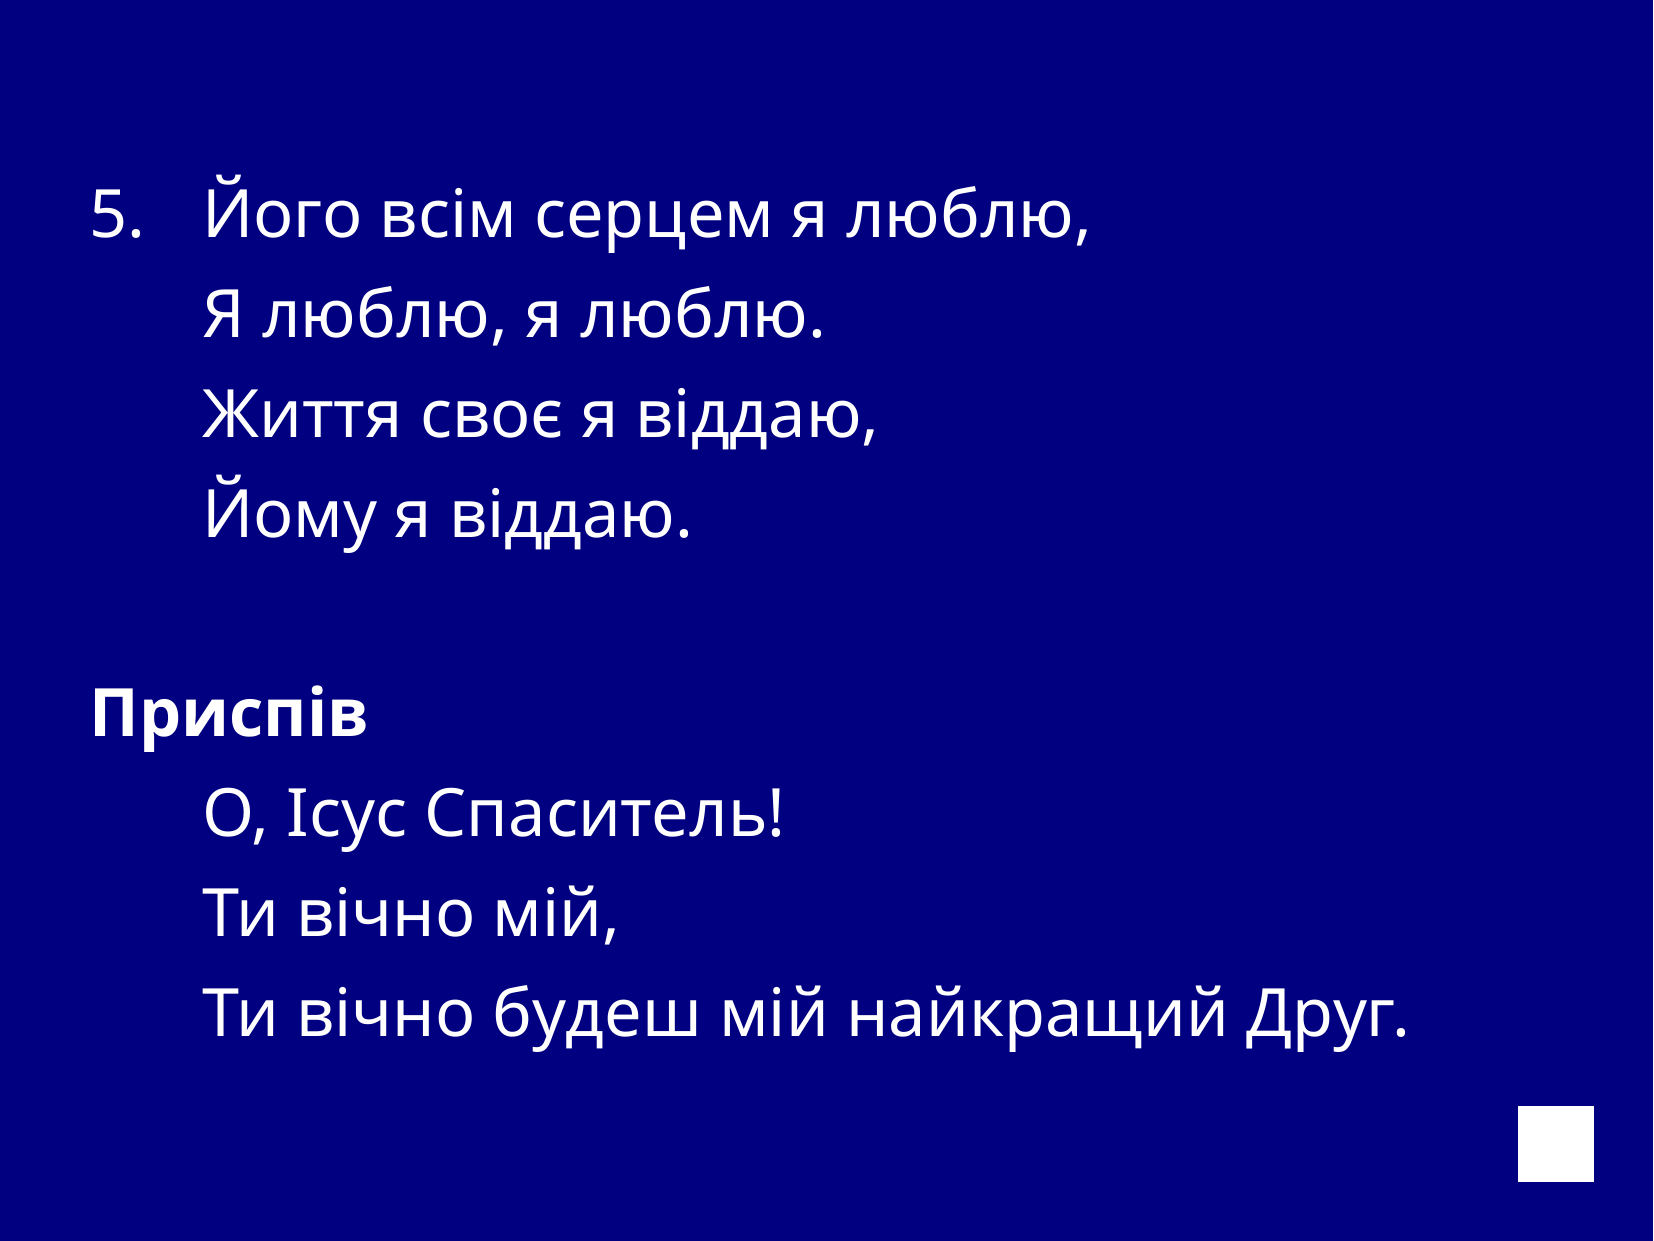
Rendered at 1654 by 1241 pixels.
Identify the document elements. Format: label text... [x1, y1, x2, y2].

text_box 5. Його всім серцем я люблю, Я люблю, я люблю. Життя своє я віддаю, Йому я віддаю. Приспів О, Ісус Спаситель! Ти вічно мій, Ти вічно будеш мій найкращий Друг. [75, 150, 1576, 1163]
text_box [1518, 1106, 1594, 1182]
